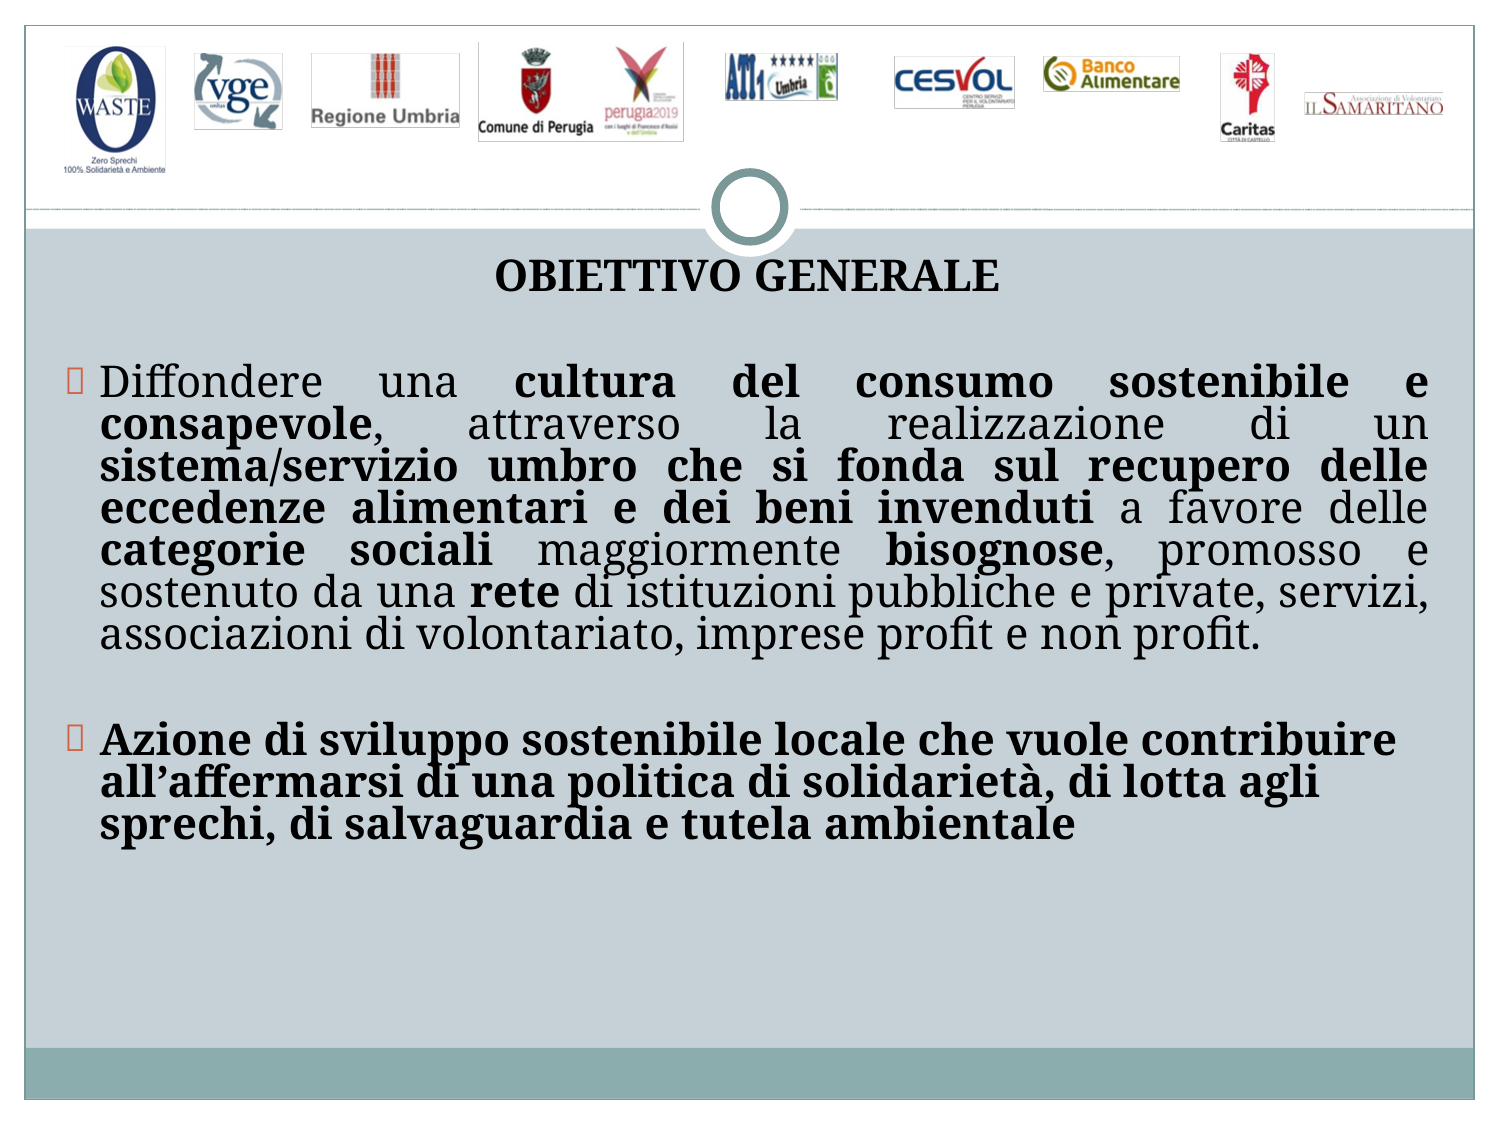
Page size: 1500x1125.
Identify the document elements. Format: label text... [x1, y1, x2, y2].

text_box OBIETTIVO GENERALE Diffondere una cultura del consumo sostenibile e consapevole, attraverso la realizzazione di un sistema/servizio umbro che si fonda sul recupero delle eccedenze alimentari e dei beni invenduti a favore delle categorie sociali maggiormente bisognose, promosso e sostenuto da una rete di istituzioni pubbliche e private, servizi, associazioni di volontariato, imprese profit e non profit. Azione di sviluppo sostenibile locale che vuole contribuire all’affermarsi di una politica di solidarietà, di lotta agli sprechi, di salvaguardia e tutela ambientale [49, 250, 1445, 1001]
picture [54, 42, 1455, 191]
